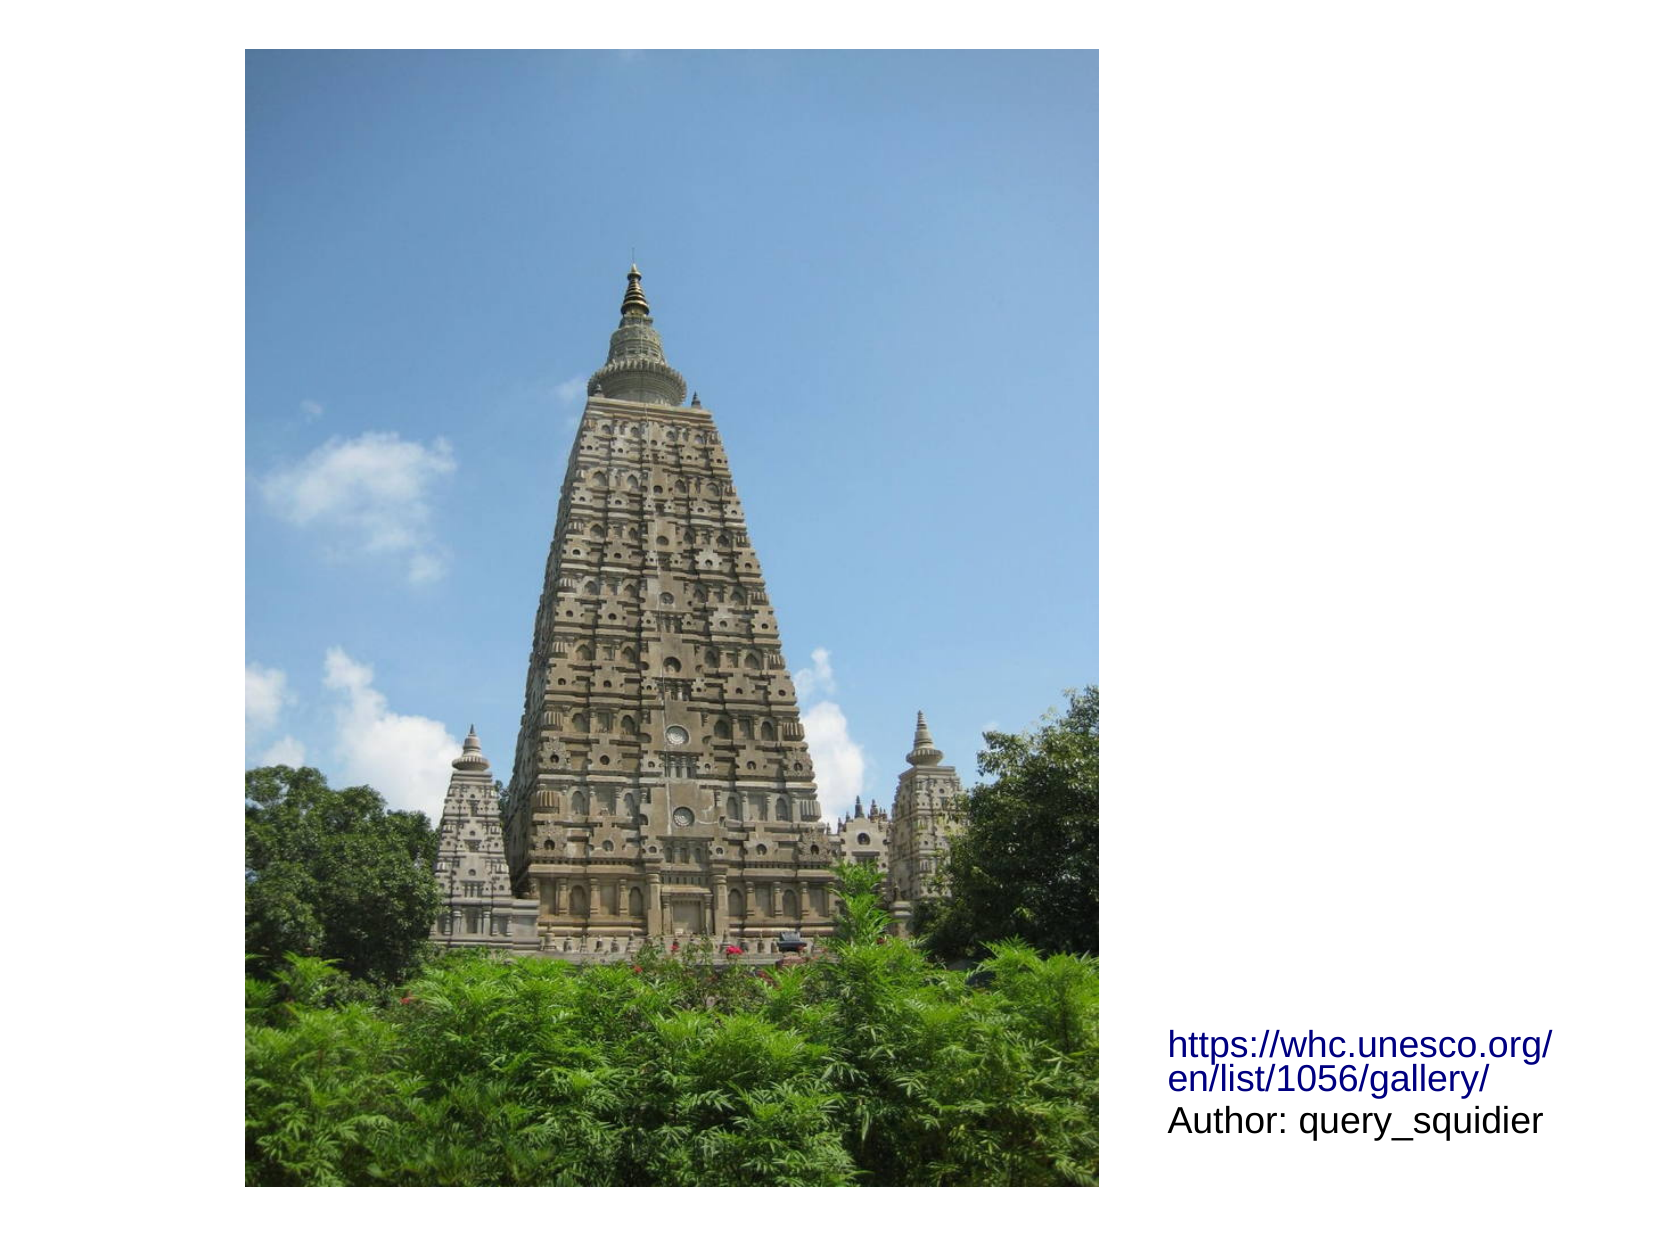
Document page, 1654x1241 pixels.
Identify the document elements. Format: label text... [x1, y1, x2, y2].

text_box https://whc.unesco.org/en/list/1056/gallery/ Author: query_squidier [1152, 1015, 1583, 1170]
picture [245, 49, 1099, 1187]
